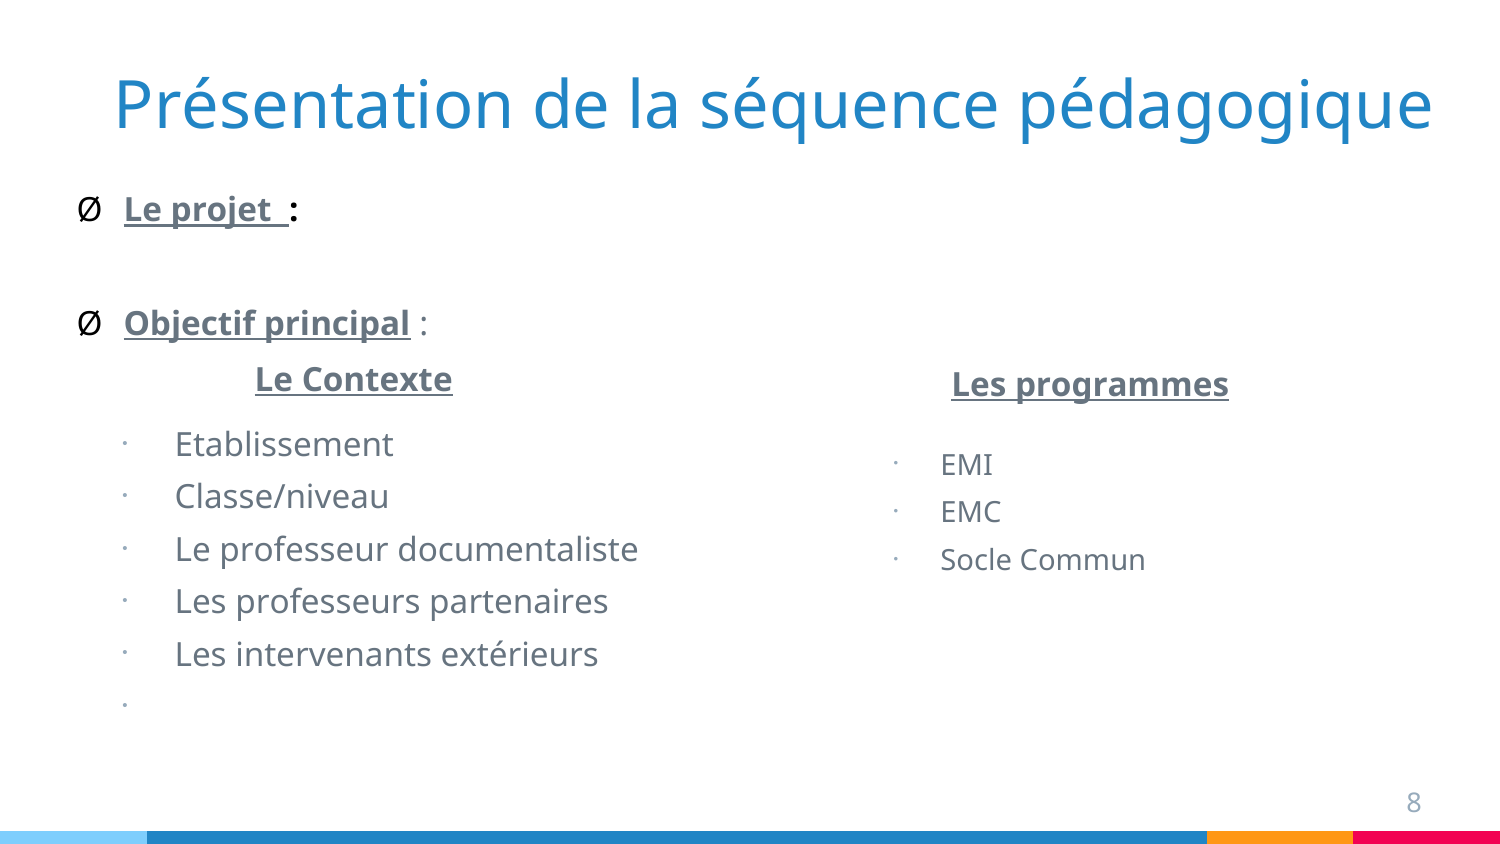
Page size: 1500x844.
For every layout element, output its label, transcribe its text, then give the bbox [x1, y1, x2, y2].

list Etablissement Classe/niveau Le professeur documentaliste Les professeurs partenaires Les intervenants extérieurs [61, 408, 743, 802]
text_box Le Contexte [239, 351, 671, 442]
text_box Objectif principal : [61, 294, 1059, 351]
text_box 8 [1391, 770, 1482, 822]
title Présentation de la séquence pédagogique [98, 15, 1500, 157]
text_box Le projet : [61, 181, 1392, 237]
text_box Les programmes [878, 355, 1303, 412]
list EMI EMC Socle Commun [878, 431, 1268, 660]
